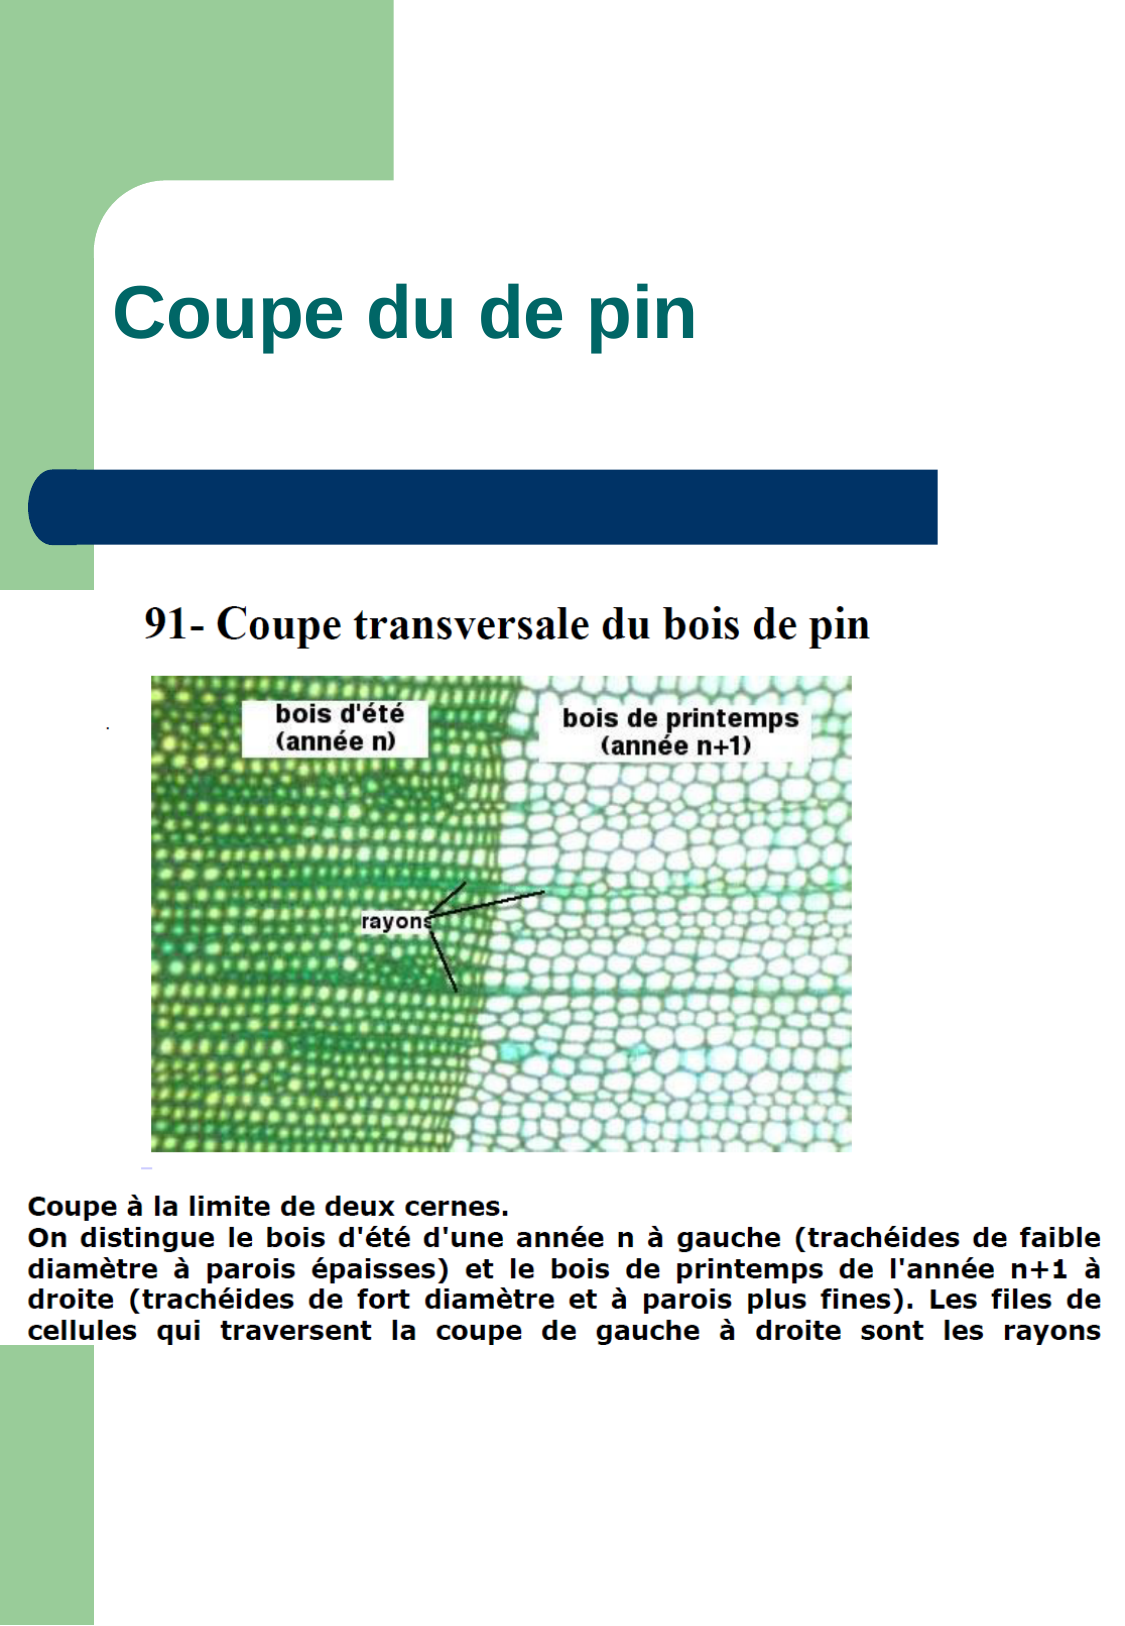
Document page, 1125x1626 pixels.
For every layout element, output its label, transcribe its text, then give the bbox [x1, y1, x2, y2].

picture [0, 590, 1125, 1345]
title Coupe du de pin [112, 180, 1097, 451]
